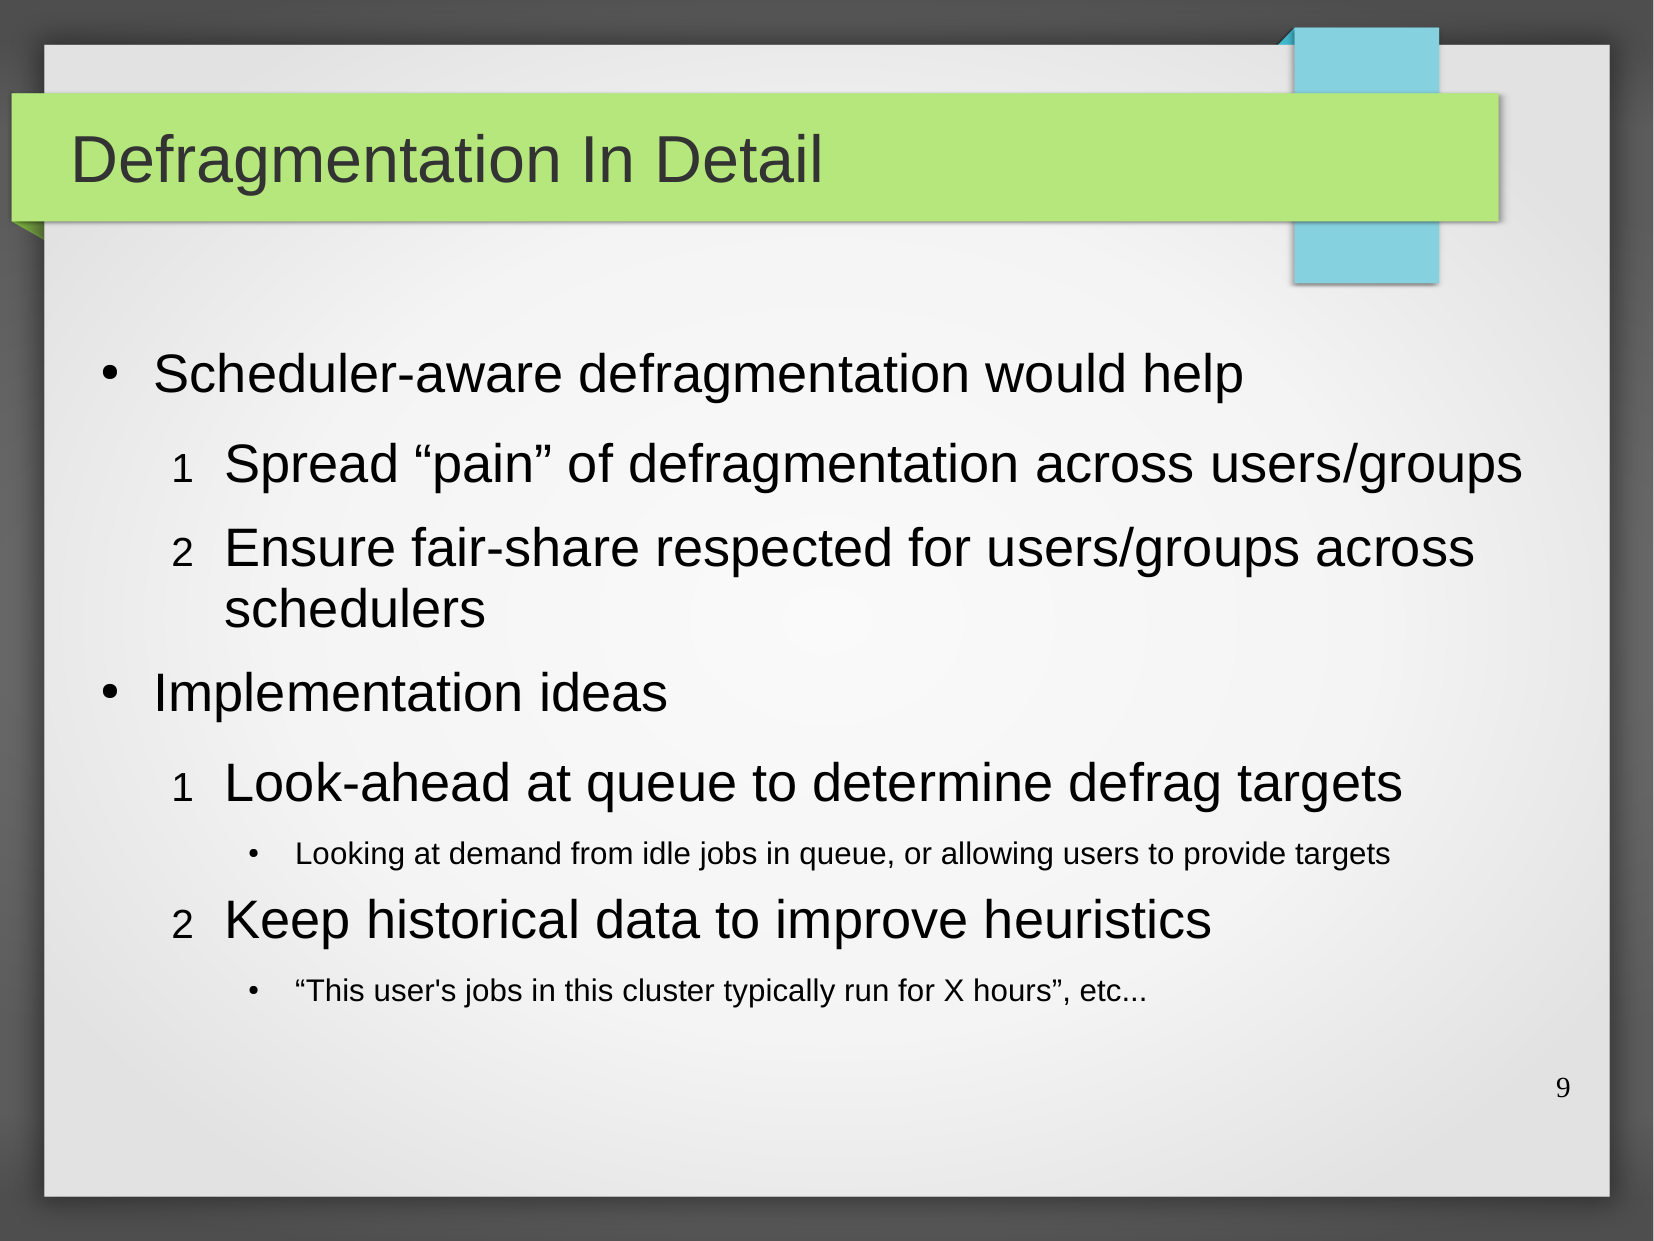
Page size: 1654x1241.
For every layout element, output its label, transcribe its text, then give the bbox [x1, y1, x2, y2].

list Scheduler-aware defragmentation would help Spread “pain” of defragmentation across users/groups Ensure fair-share respected for users/groups across schedulers Implementation ideas Look-ahead at queue to determine defrag targets Looking at demand from idle jobs in queue, or allowing users to provide targets Keep historical data to improve heuristics “This user's jobs in this cluster typically run for X hours”, etc... [82, 343, 1538, 1063]
title Defragmentation In Detail [70, 106, 1229, 213]
picture [0, 0, 1654, 1241]
